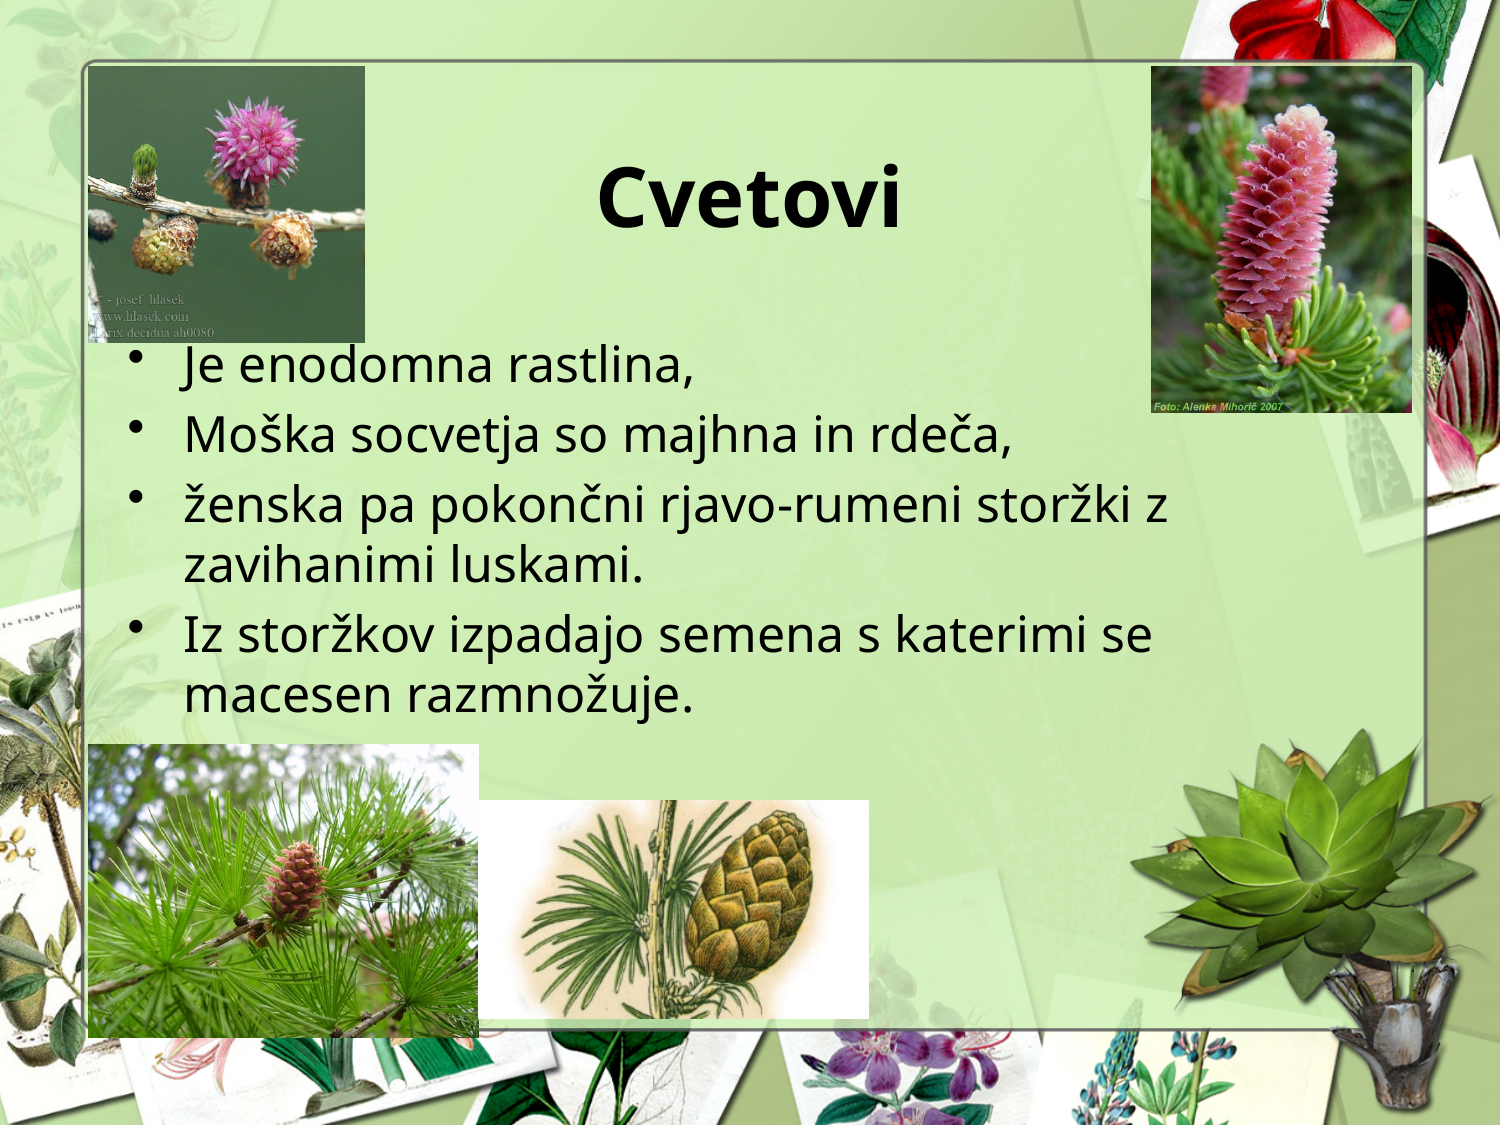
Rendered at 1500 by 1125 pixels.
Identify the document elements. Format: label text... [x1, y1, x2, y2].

picture [0, 0, 1500, 1125]
list Je enodomna rastlina, Moška socvetja so majhna in rdeča, ženska pa pokončni rjavo-rumeni storžki z zavihanimi luskami. Iz storžkov izpadajo semena s katerimi se macesen razmnožuje. [112, 324, 1388, 1000]
title Cvetovi [365, 99, 1151, 288]
